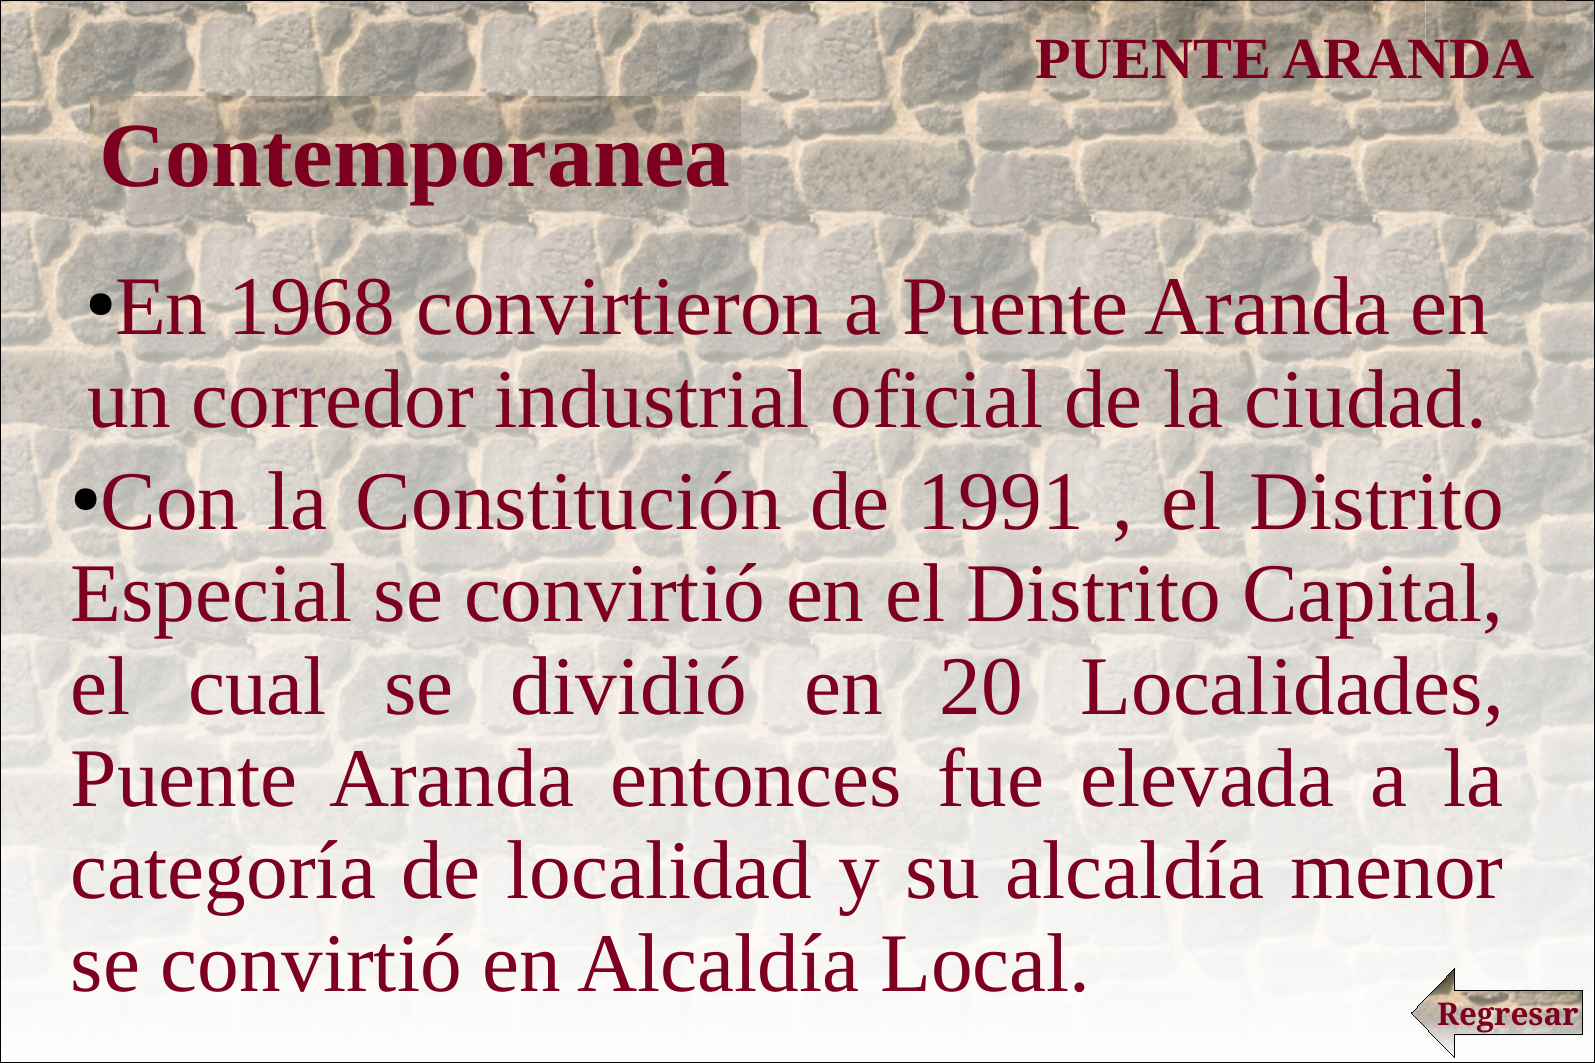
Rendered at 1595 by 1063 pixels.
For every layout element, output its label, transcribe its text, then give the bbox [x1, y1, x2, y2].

text_box Regresar [1411, 990, 1583, 1058]
subtitle En 1968 convirtieron a Puente Aranda en un corredor industrial oficial de la ciudad. Con la Constitución de 1991 , el Distrito Especial se convirtió en el Distrito Capital, el cual se dividió en 20 Localidades, Puente Aranda entonces fue elevada a la categoría de localidad y su alcaldía menor se convirtió en Alcaldía Local. [70, 260, 1506, 1009]
text_box PUENTE ARANDA [1003, 0, 1565, 119]
text_box Contemporanea [90, 96, 741, 215]
